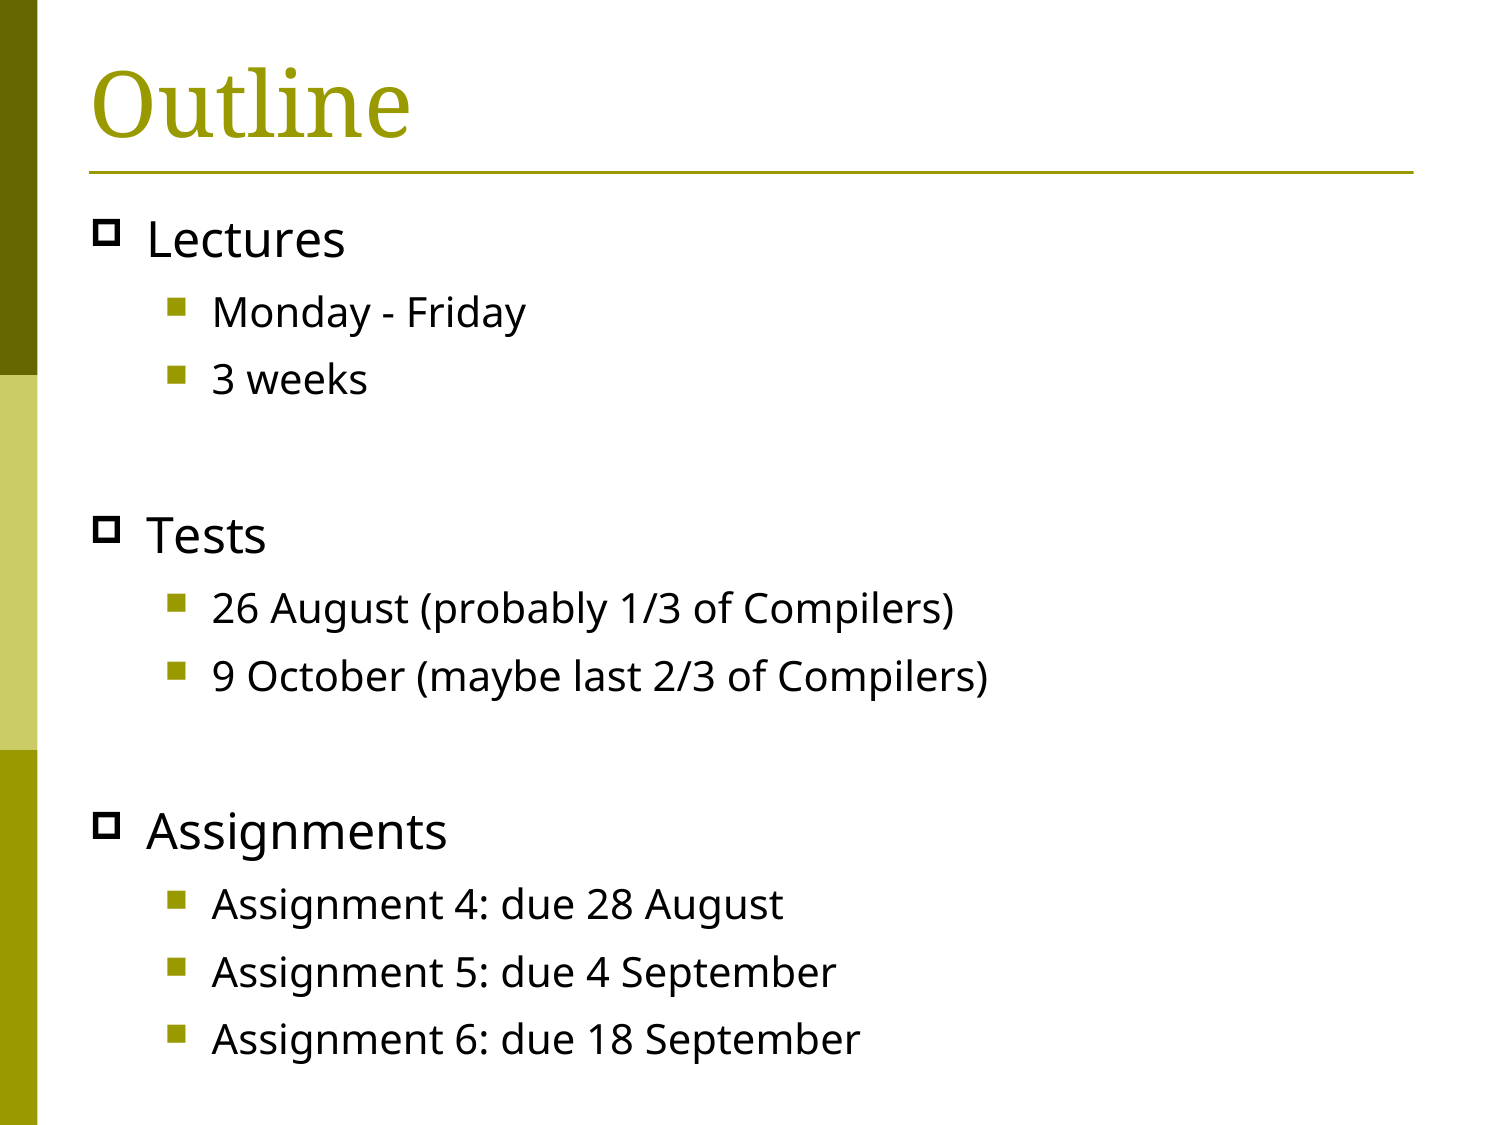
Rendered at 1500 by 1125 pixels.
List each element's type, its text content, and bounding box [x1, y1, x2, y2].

title Outline [75, 45, 1426, 173]
list Lectures Monday - Friday 3 weeks Tests 26 August (probably 1/3 of Compilers) 9 October (maybe last 2/3 of Compilers) Assignments Assignment 4: due 28 August Assignment 5: due 4 September Assignment 6: due 18 September [75, 196, 1426, 1006]
